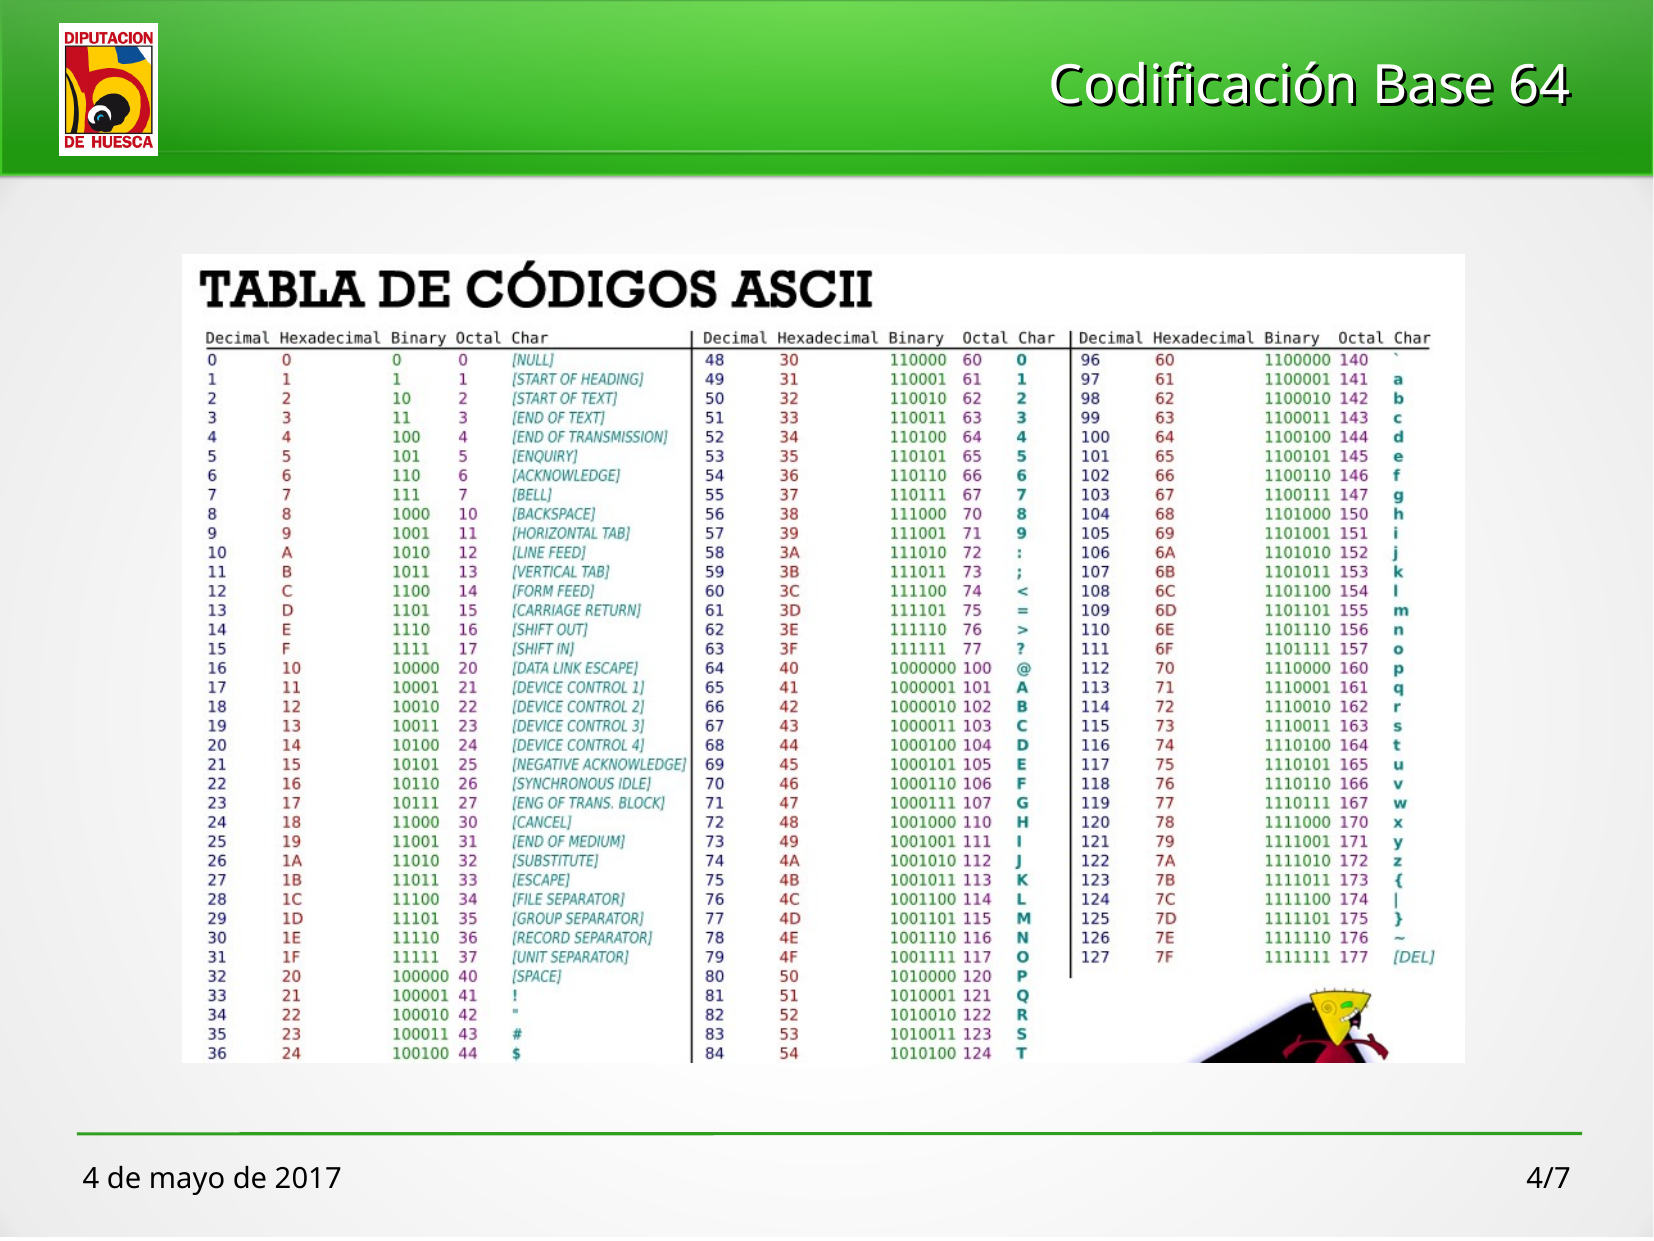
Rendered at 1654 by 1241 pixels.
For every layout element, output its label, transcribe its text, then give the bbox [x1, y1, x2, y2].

picture [0, 0, 1654, 1237]
title Codificación Base 64 [501, 11, 1571, 154]
